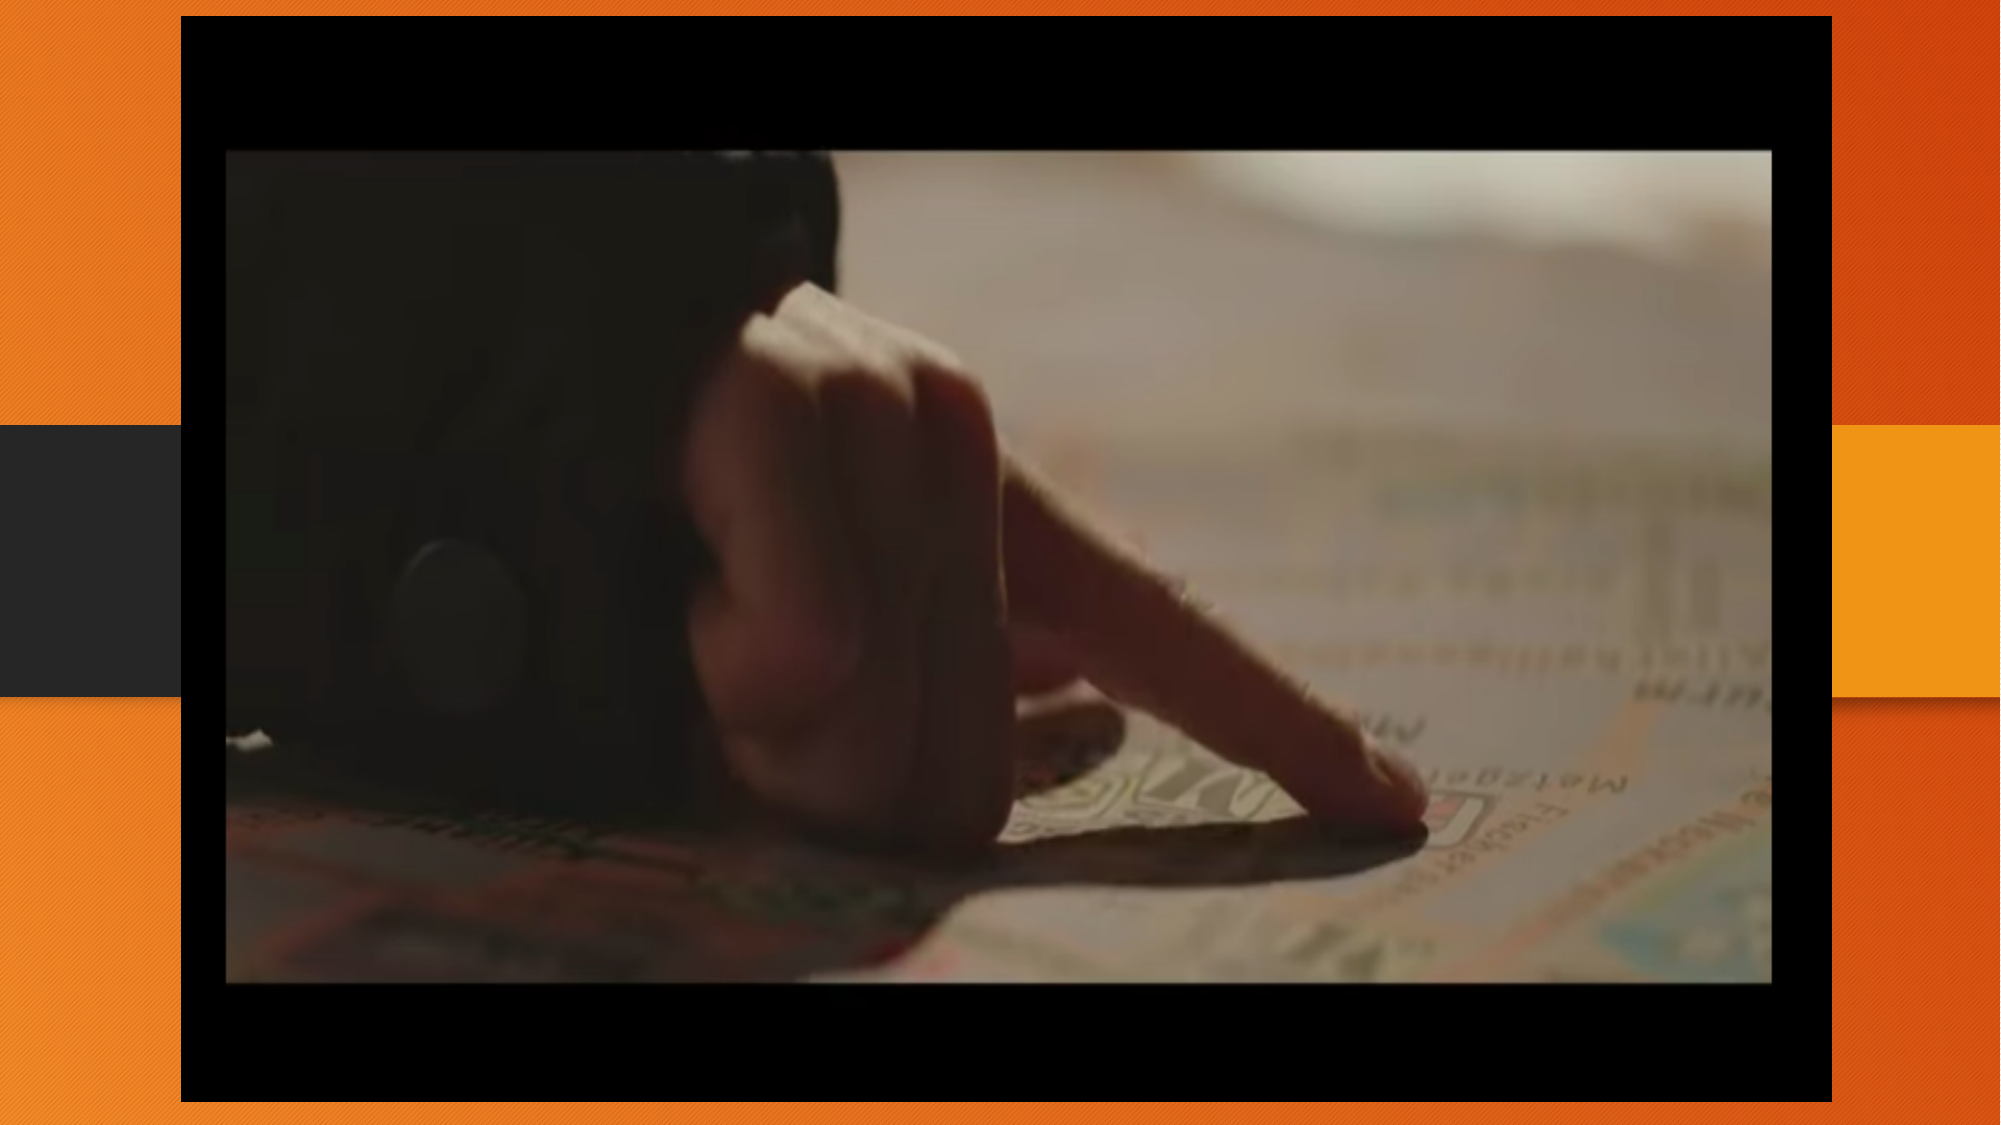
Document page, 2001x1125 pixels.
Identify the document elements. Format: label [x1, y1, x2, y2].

picture [181, 16, 1832, 1102]
